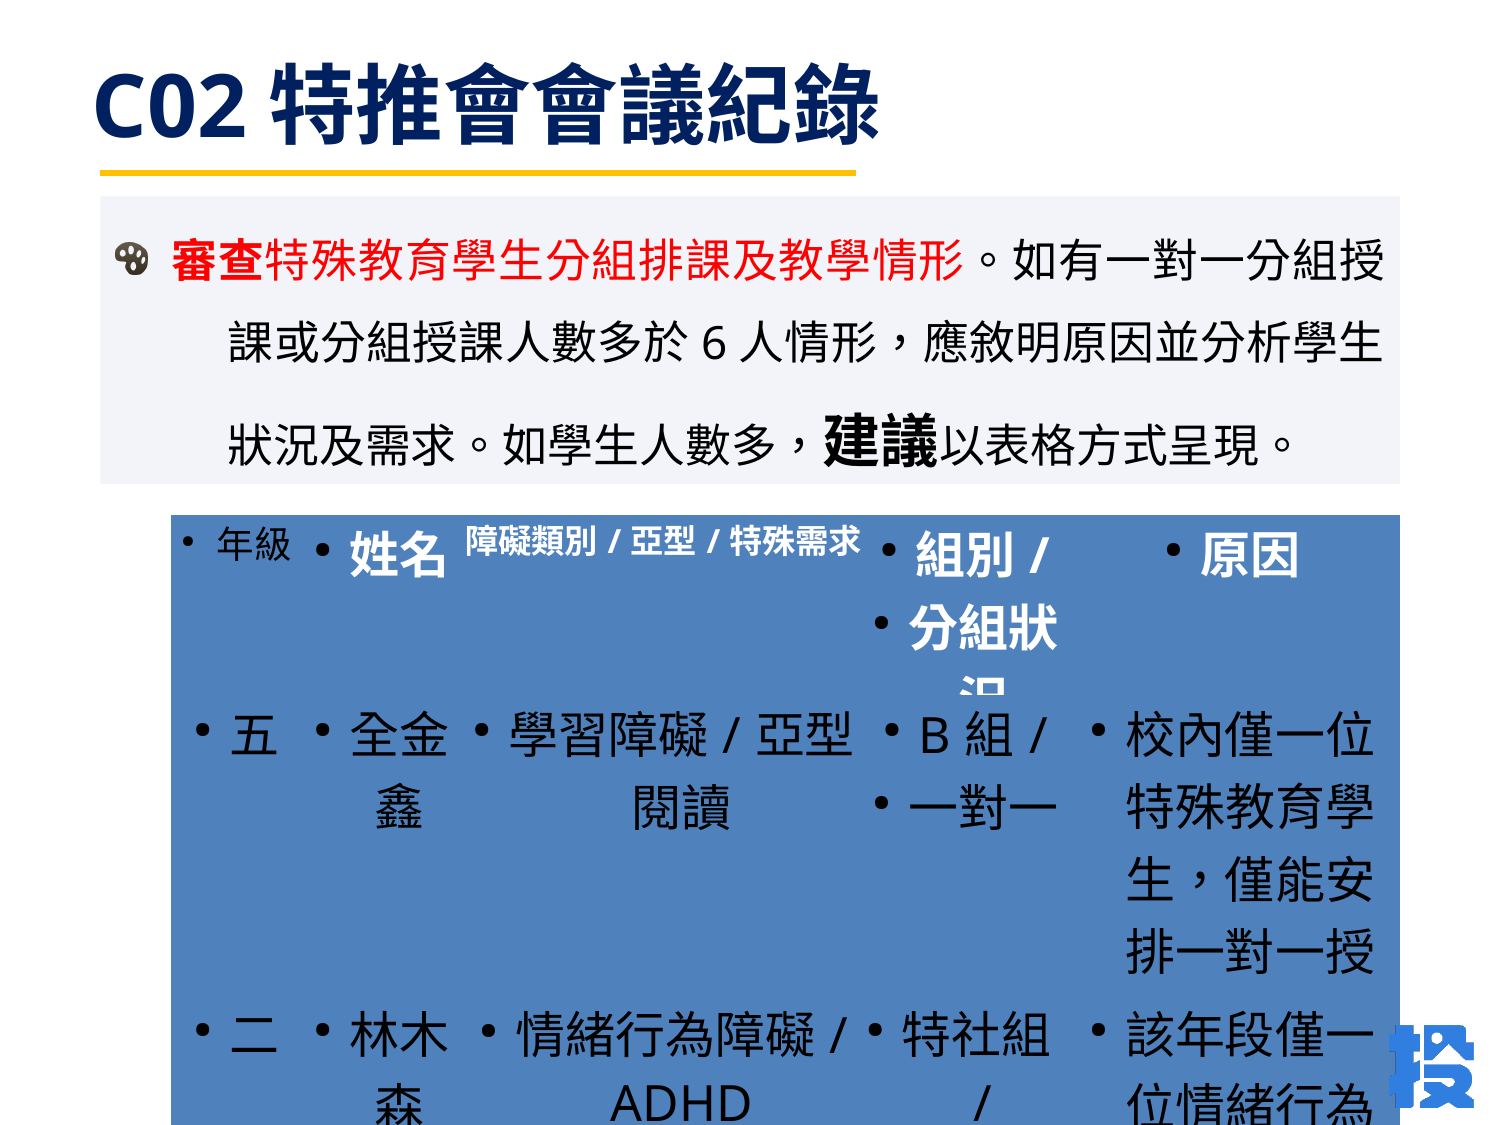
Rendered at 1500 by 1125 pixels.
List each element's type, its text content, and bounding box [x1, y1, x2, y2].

table_header 原因 [1065, 515, 1400, 695]
table_cell 林木森 [302, 995, 462, 1125]
table_cell 林木森 [411, 1116, 419, 1125]
table_header 組別/ 分組狀況 [983, 683, 998, 694]
table_cell 全金鑫 [302, 695, 462, 995]
table_cell 二 [171, 995, 302, 1125]
text_box 審查特殊教育學生分組排課及教學情形。如有一對一分組授課或分組授課人數多於6人情形，應敘明原因並分析學生狀況及需求。如學生人數多，建議以表格方式呈現。 [100, 196, 1400, 485]
table_cell 林木森 [399, 1116, 408, 1125]
table_cell B組/ 一對一 [866, 695, 1065, 995]
table_cell 林木森 [378, 1117, 386, 1125]
table_header 姓名 [302, 515, 462, 695]
picture [1362, 997, 1500, 1125]
table_cell 校內僅一位特殊教育學生，僅能安排一對一授課 [1065, 695, 1400, 995]
table_cell 五 [171, 695, 302, 995]
table_cell 特社組/ 一對一 [866, 995, 1065, 1125]
text_box C02特推會會議紀錄 [76, 42, 890, 164]
table_header 年級 [171, 515, 302, 695]
table_cell 情緒行為障礙/ADHD [462, 995, 866, 1125]
table_header 障礙類別/亞型/特殊需求 [462, 515, 866, 695]
table_cell 該年段僅一位情緒行為障礙學生，其他學生皆為六年級。 [1065, 995, 1400, 1125]
table_cell 學習障礙/亞型閱讀 [462, 695, 866, 995]
table_header 組別/ 分組狀況 [866, 515, 1065, 695]
